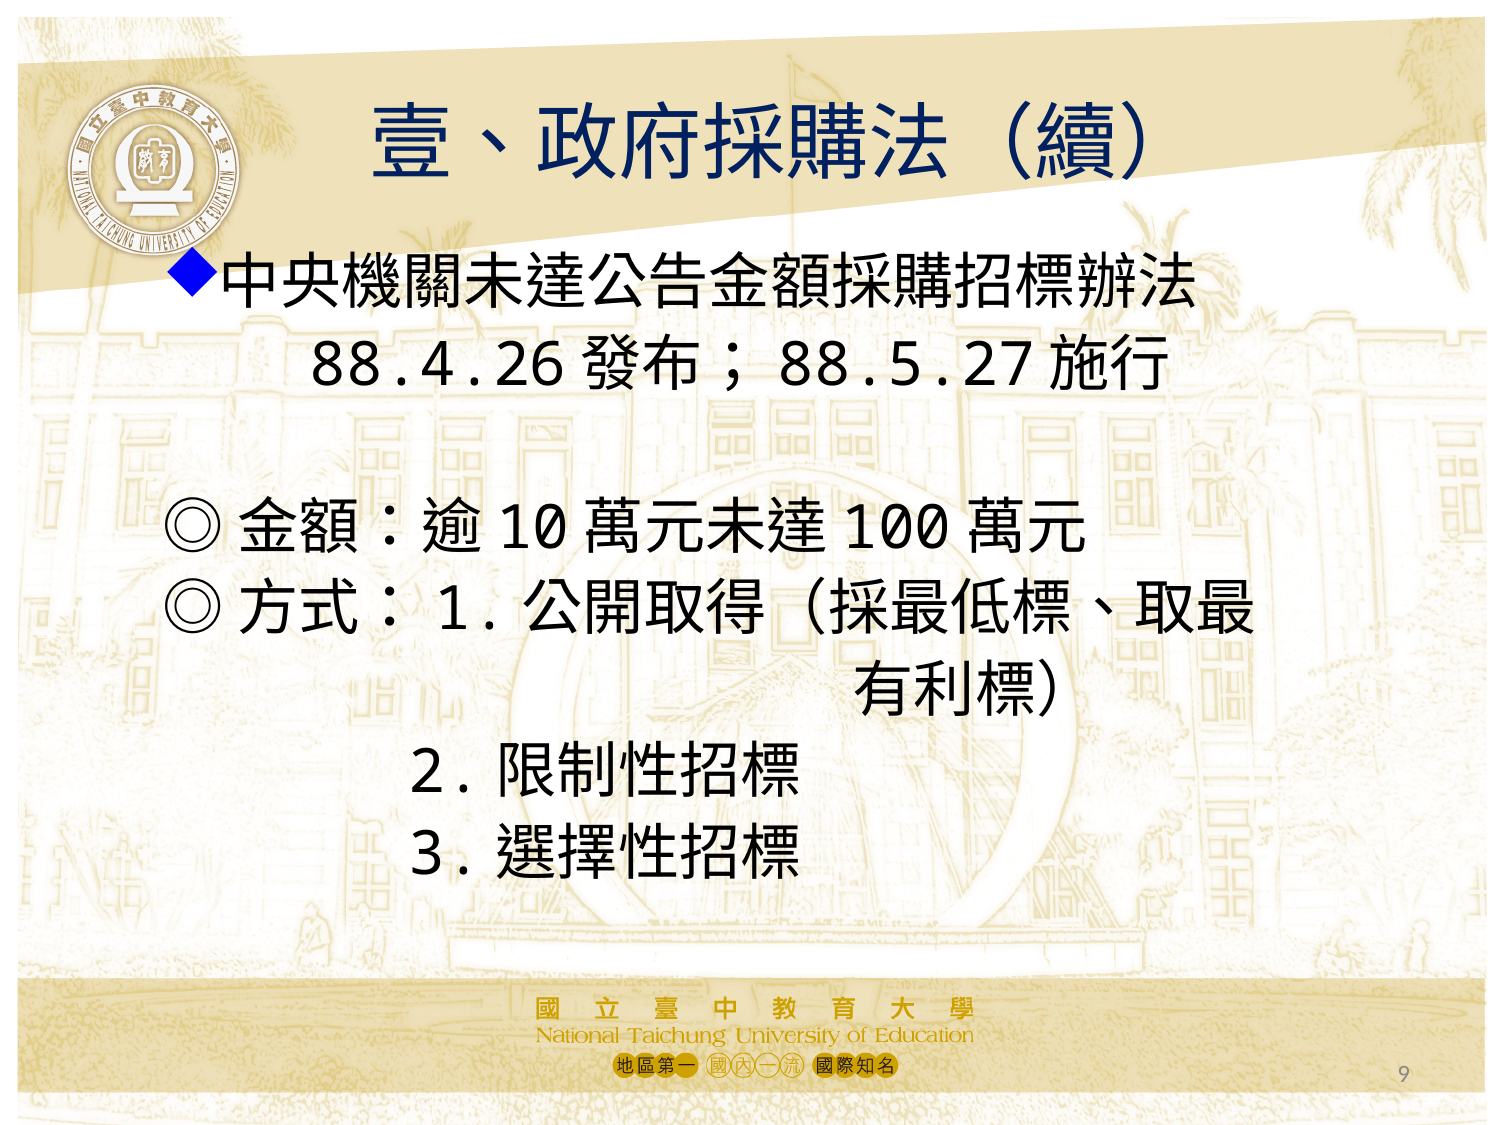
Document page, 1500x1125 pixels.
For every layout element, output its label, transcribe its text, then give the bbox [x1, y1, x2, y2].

list 中央機關未達公告金額採購招標辦法 88.4.26發布；88.5.27施行 ◎金額：逾10萬元未達100萬元 ◎方式：1.公開取得（採最低標、取最 有利標） 2.限制性招標 3.選擇性招標 [147, 243, 1353, 986]
text_box <編號> [1074, 1042, 1426, 1103]
title 壹、政府採購法（續） [336, 45, 1235, 233]
picture [0, 0, 1500, 1125]
